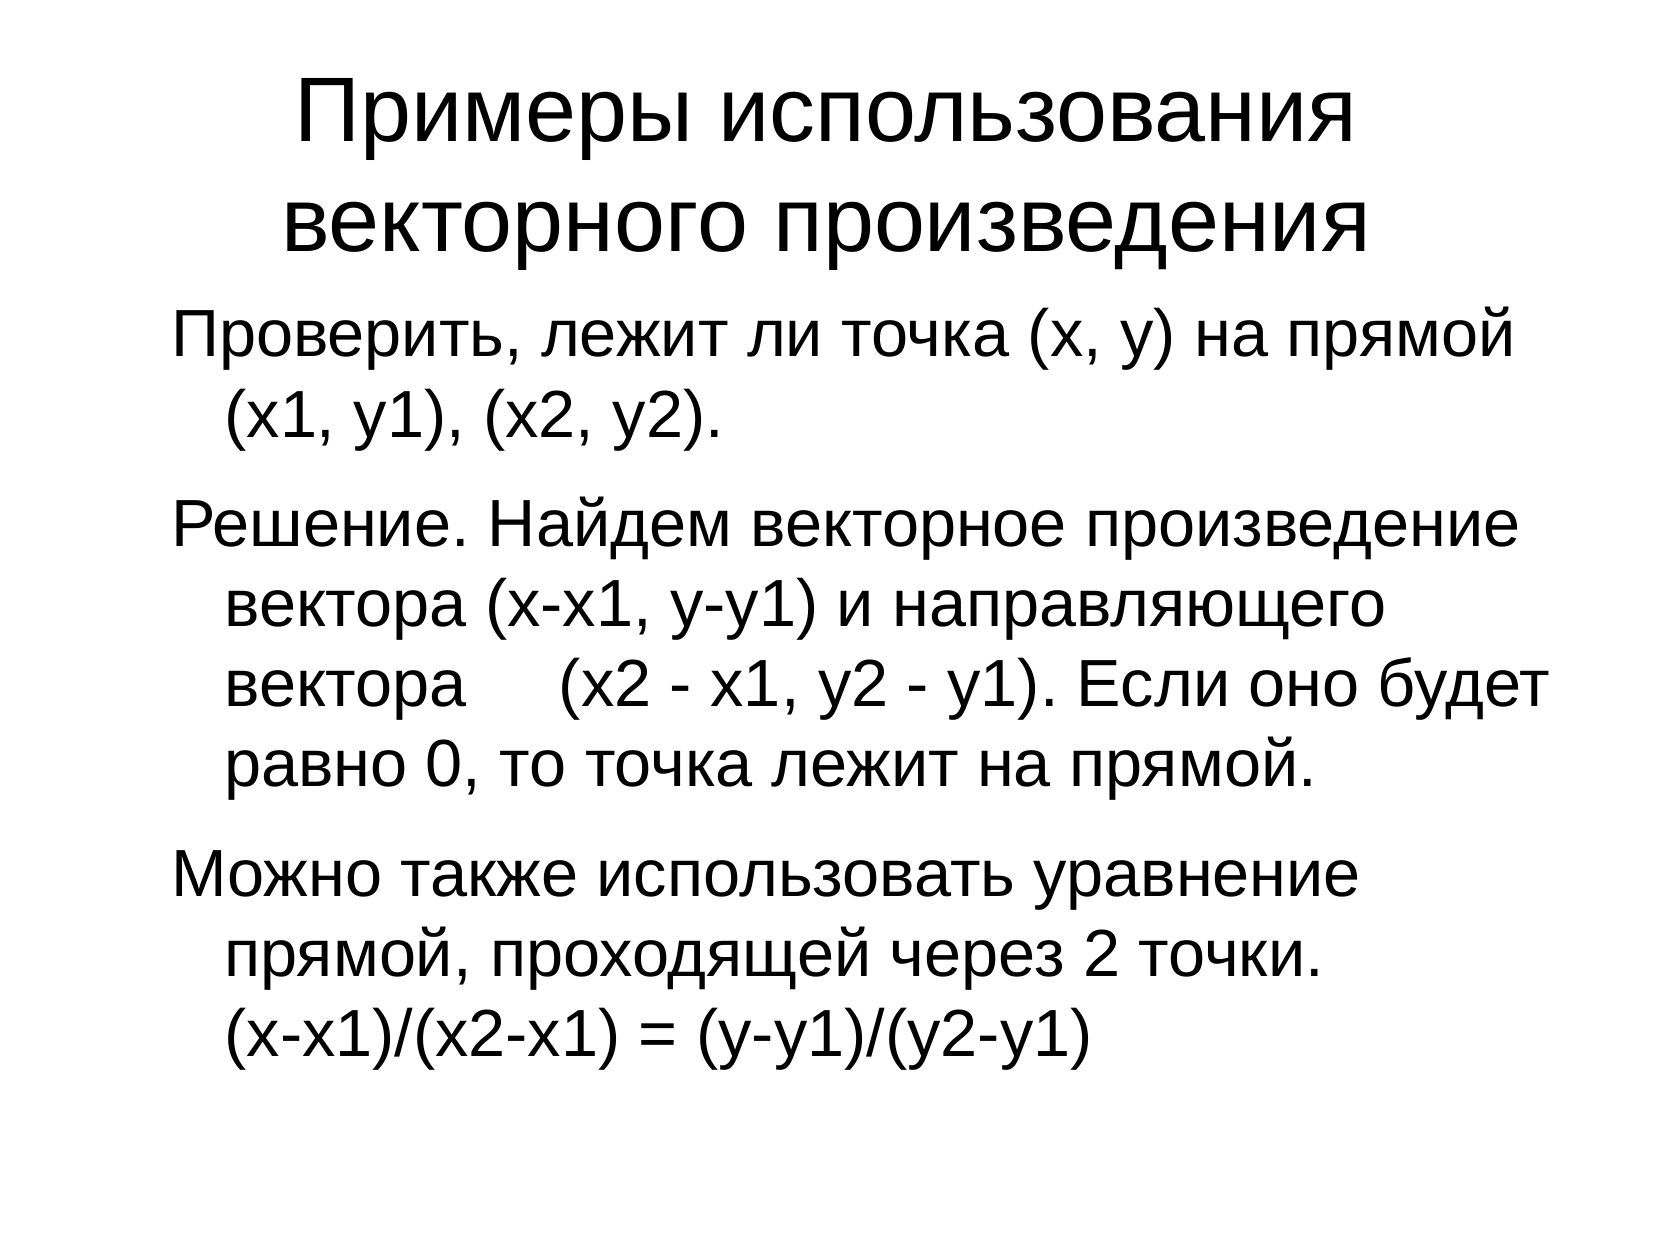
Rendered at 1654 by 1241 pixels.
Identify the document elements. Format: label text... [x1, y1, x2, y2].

list Проверить, лежит ли точка (x, y) на прямой (x1, y1), (x2, y2). Решение. Найдем векторное произведение вектора (x-х1, y-у1) и направляющего вектора (x2 - x1, y2 - y1). Если оно будет равно 0, то точка лежит на прямой. Можно также использовать уравнение прямой, проходящей через 2 точки. (x-x1)/(x2-x1) = (y-y1)/(y2-y1) [82, 290, 1571, 1109]
title Примеры использования векторного произведения [82, 49, 1571, 257]
